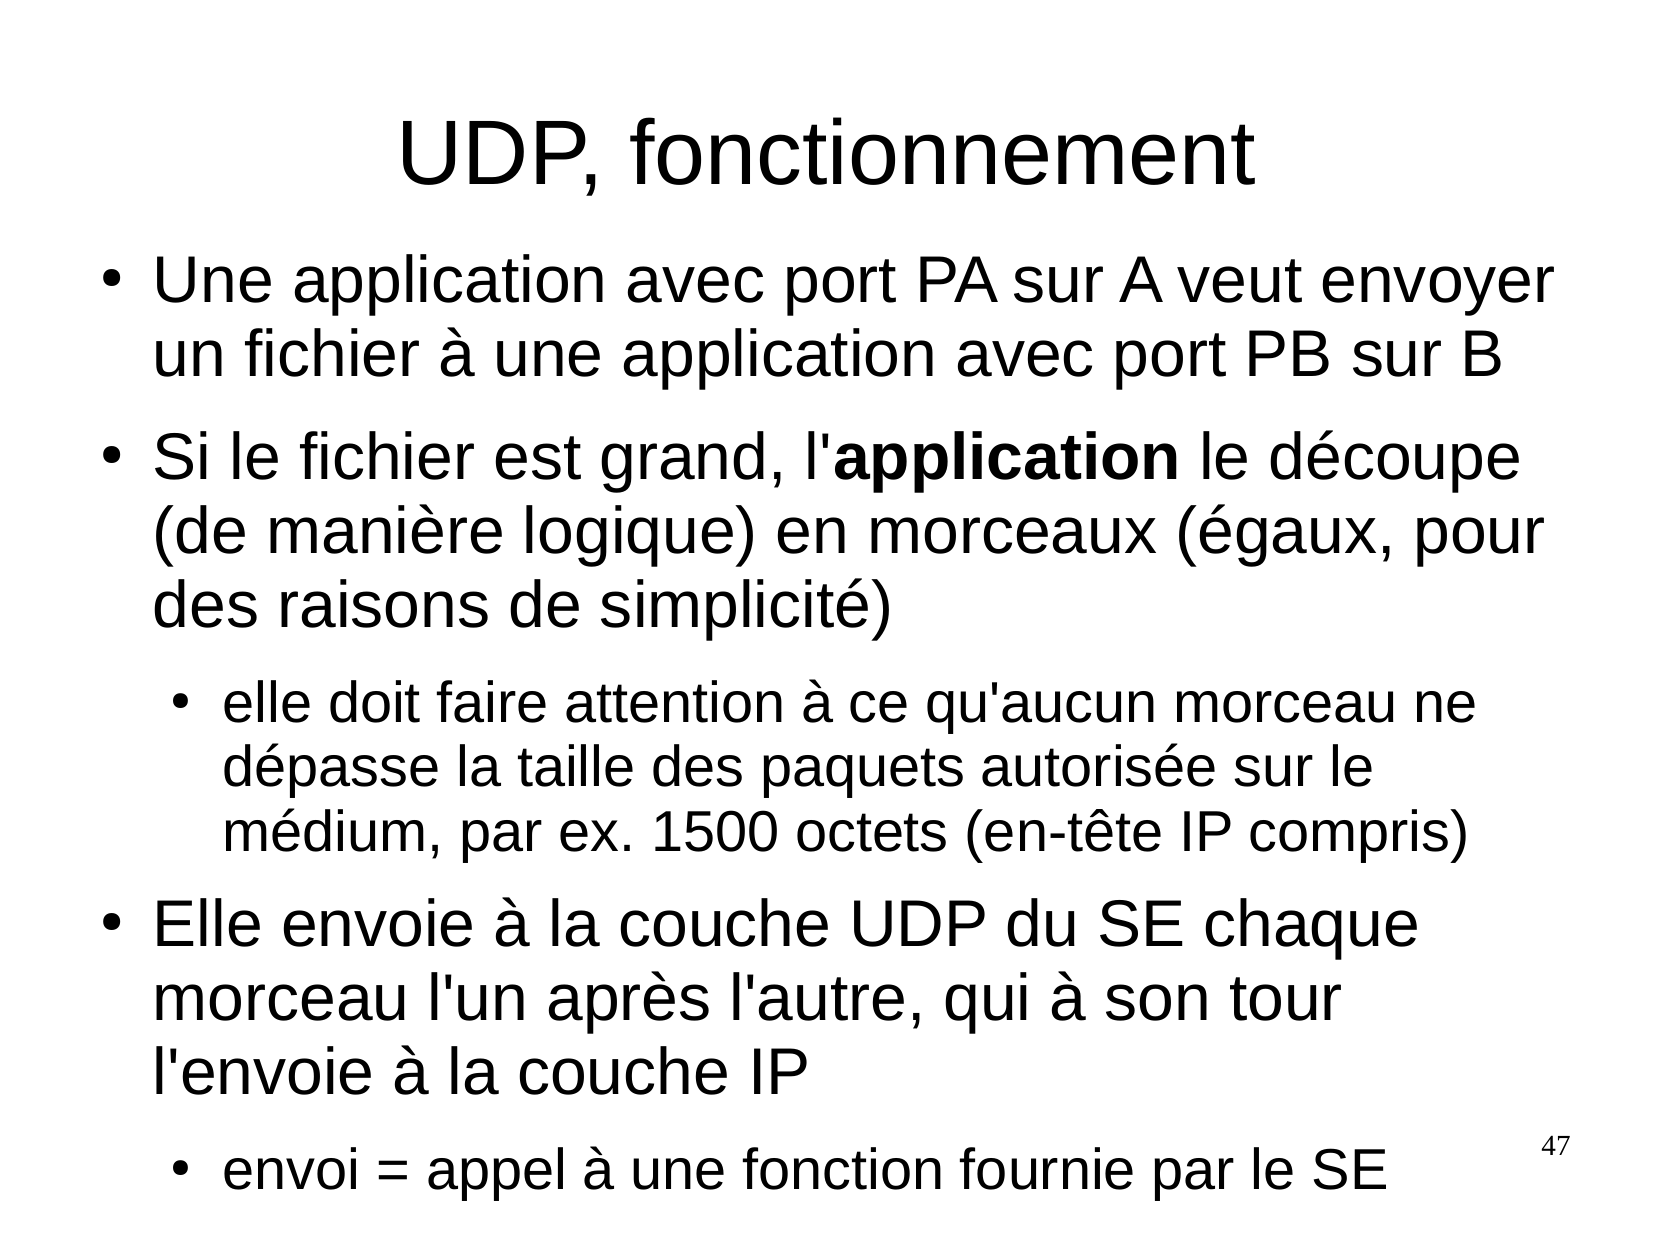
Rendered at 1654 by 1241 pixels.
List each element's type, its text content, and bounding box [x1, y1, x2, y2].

list Une application avec port PA sur A veut envoyer un fichier à une application avec port PB sur B Si le fichier est grand, l'application le découpe (de manière logique) en morceaux (égaux, pour des raisons de simplicité) elle doit faire attention à ce qu'aucun morceau ne dépasse la taille des paquets autorisée sur le médium, par ex. 1500 octets (en-tête IP compris) Elle envoie à la couche UDP du SE chaque morceau l'un après l'autre, qui à son tour l'envoie à la couche IP envoi = appel à une fonction fournie par le SE [82, 242, 1571, 1210]
title UDP, fonctionnement [82, 49, 1571, 242]
